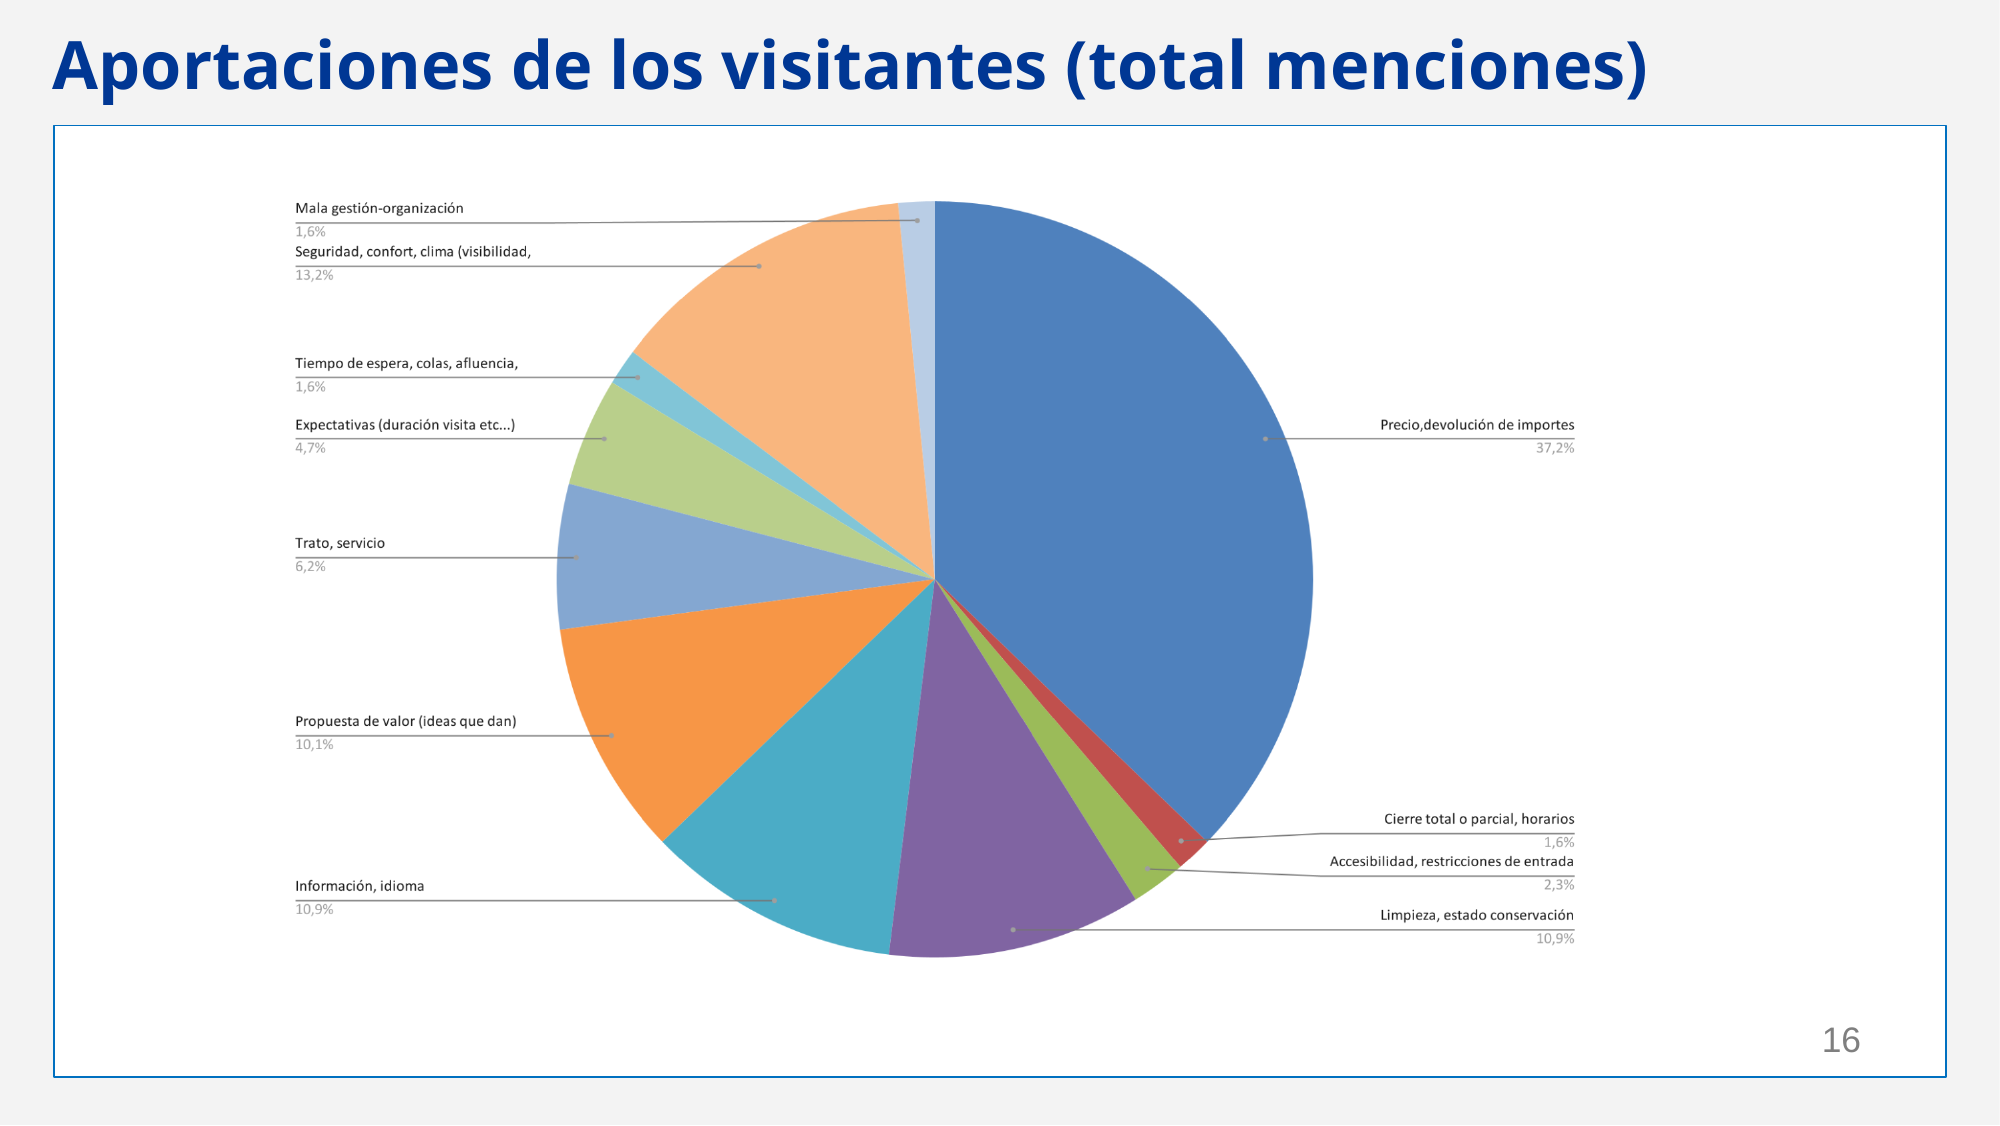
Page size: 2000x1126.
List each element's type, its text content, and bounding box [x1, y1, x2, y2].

text_box [53, 125, 1946, 1078]
slide_number <number> [1412, 1008, 1880, 1069]
text_box Aportaciones de los visitantes (total menciones) [52, 0, 1945, 126]
picture [253, 159, 1616, 999]
